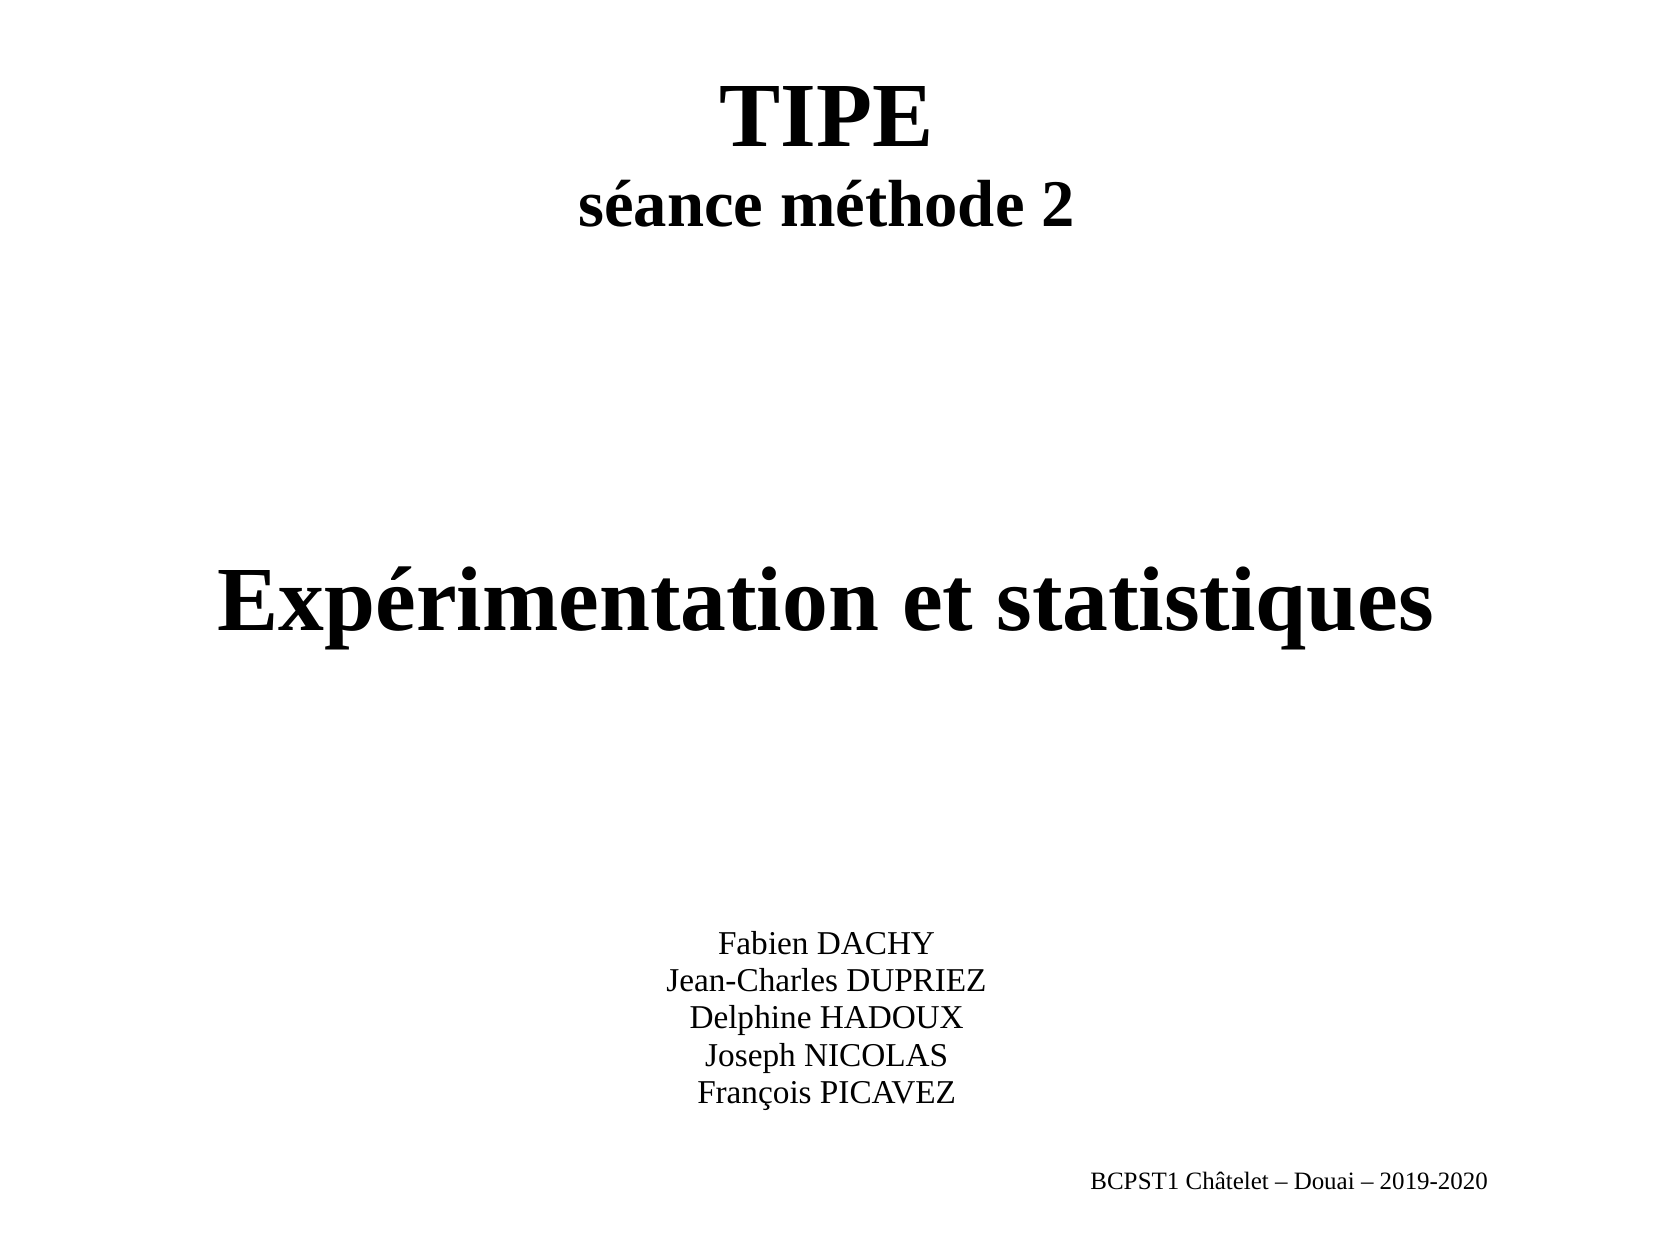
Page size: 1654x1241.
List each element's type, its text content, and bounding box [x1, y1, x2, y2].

subtitle Fabien DACHY Jean-Charles DUPRIEZ Delphine HADOUX Joseph NICOLAS François PICAVEZ [82, 925, 1571, 1148]
text_box Expérimentation et statistiques [82, 425, 1571, 774]
text_box BCPST1 Châtelet – Douai – 2019-2020 [1090, 1138, 1634, 1241]
title TIPE séance méthode 2 [82, 49, 1571, 257]
